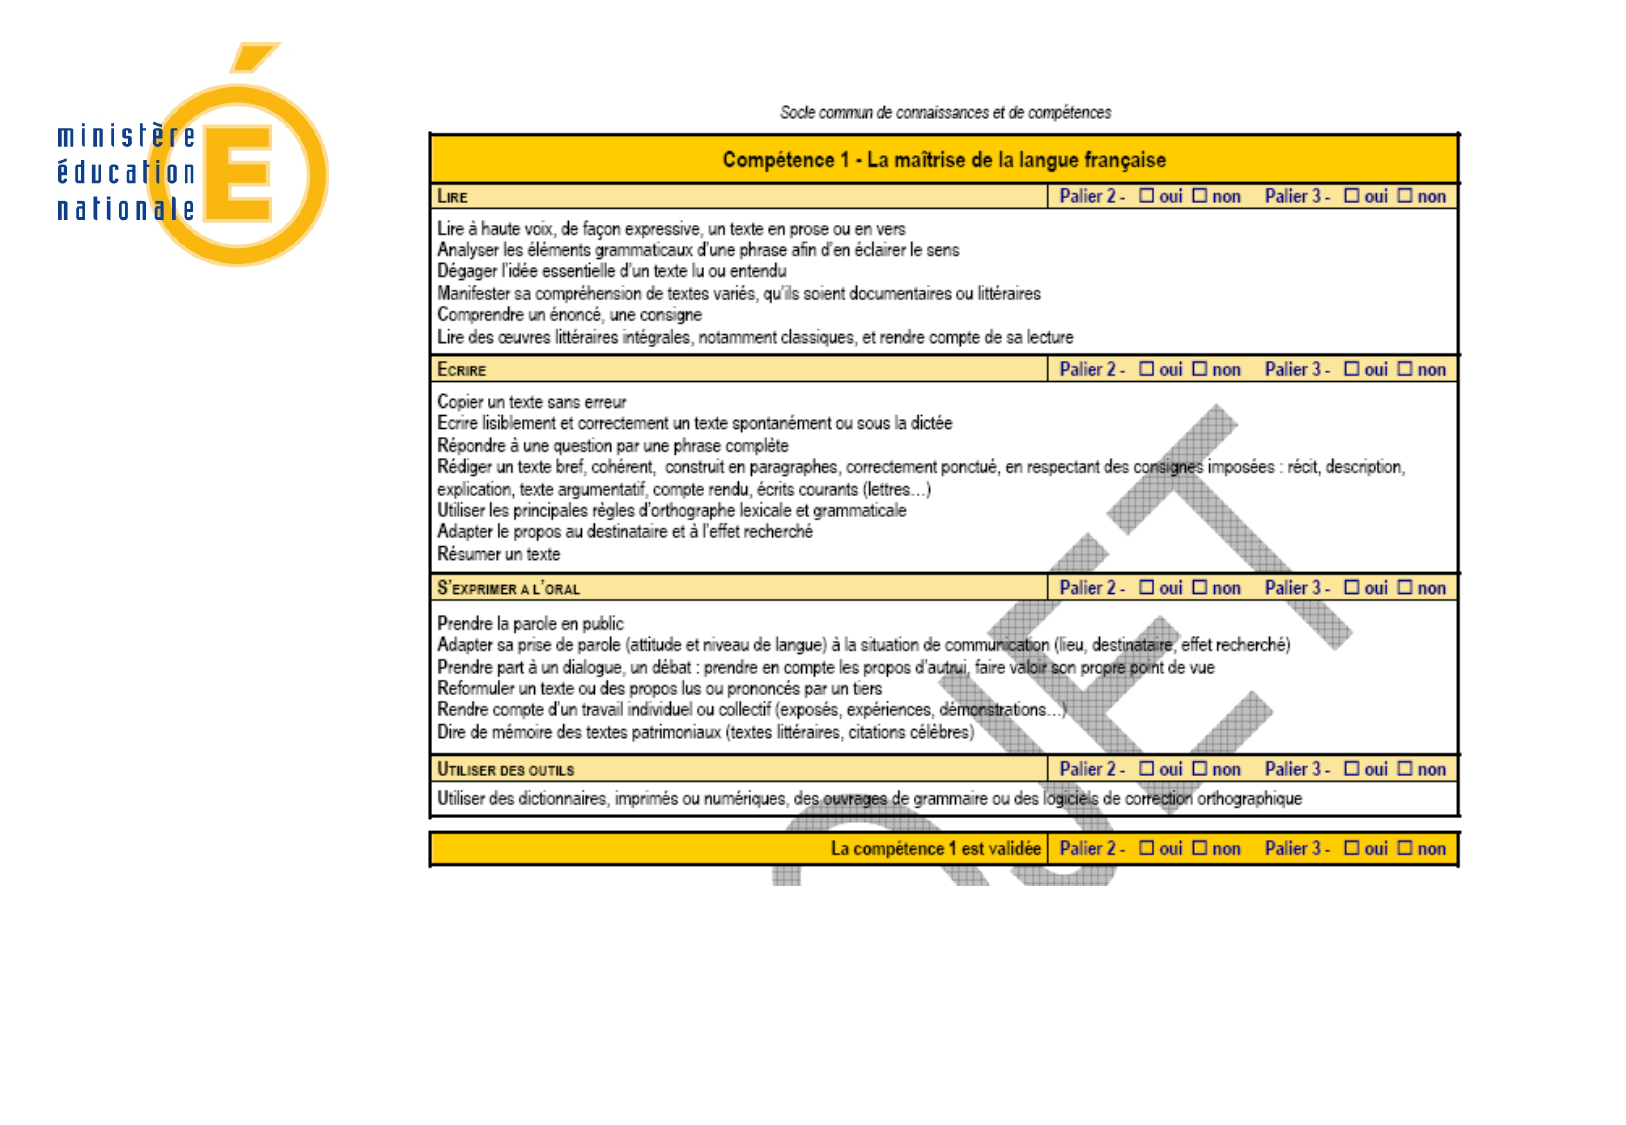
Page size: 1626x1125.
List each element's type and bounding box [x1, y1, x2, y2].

picture [398, 101, 1499, 886]
picture [56, 42, 329, 273]
